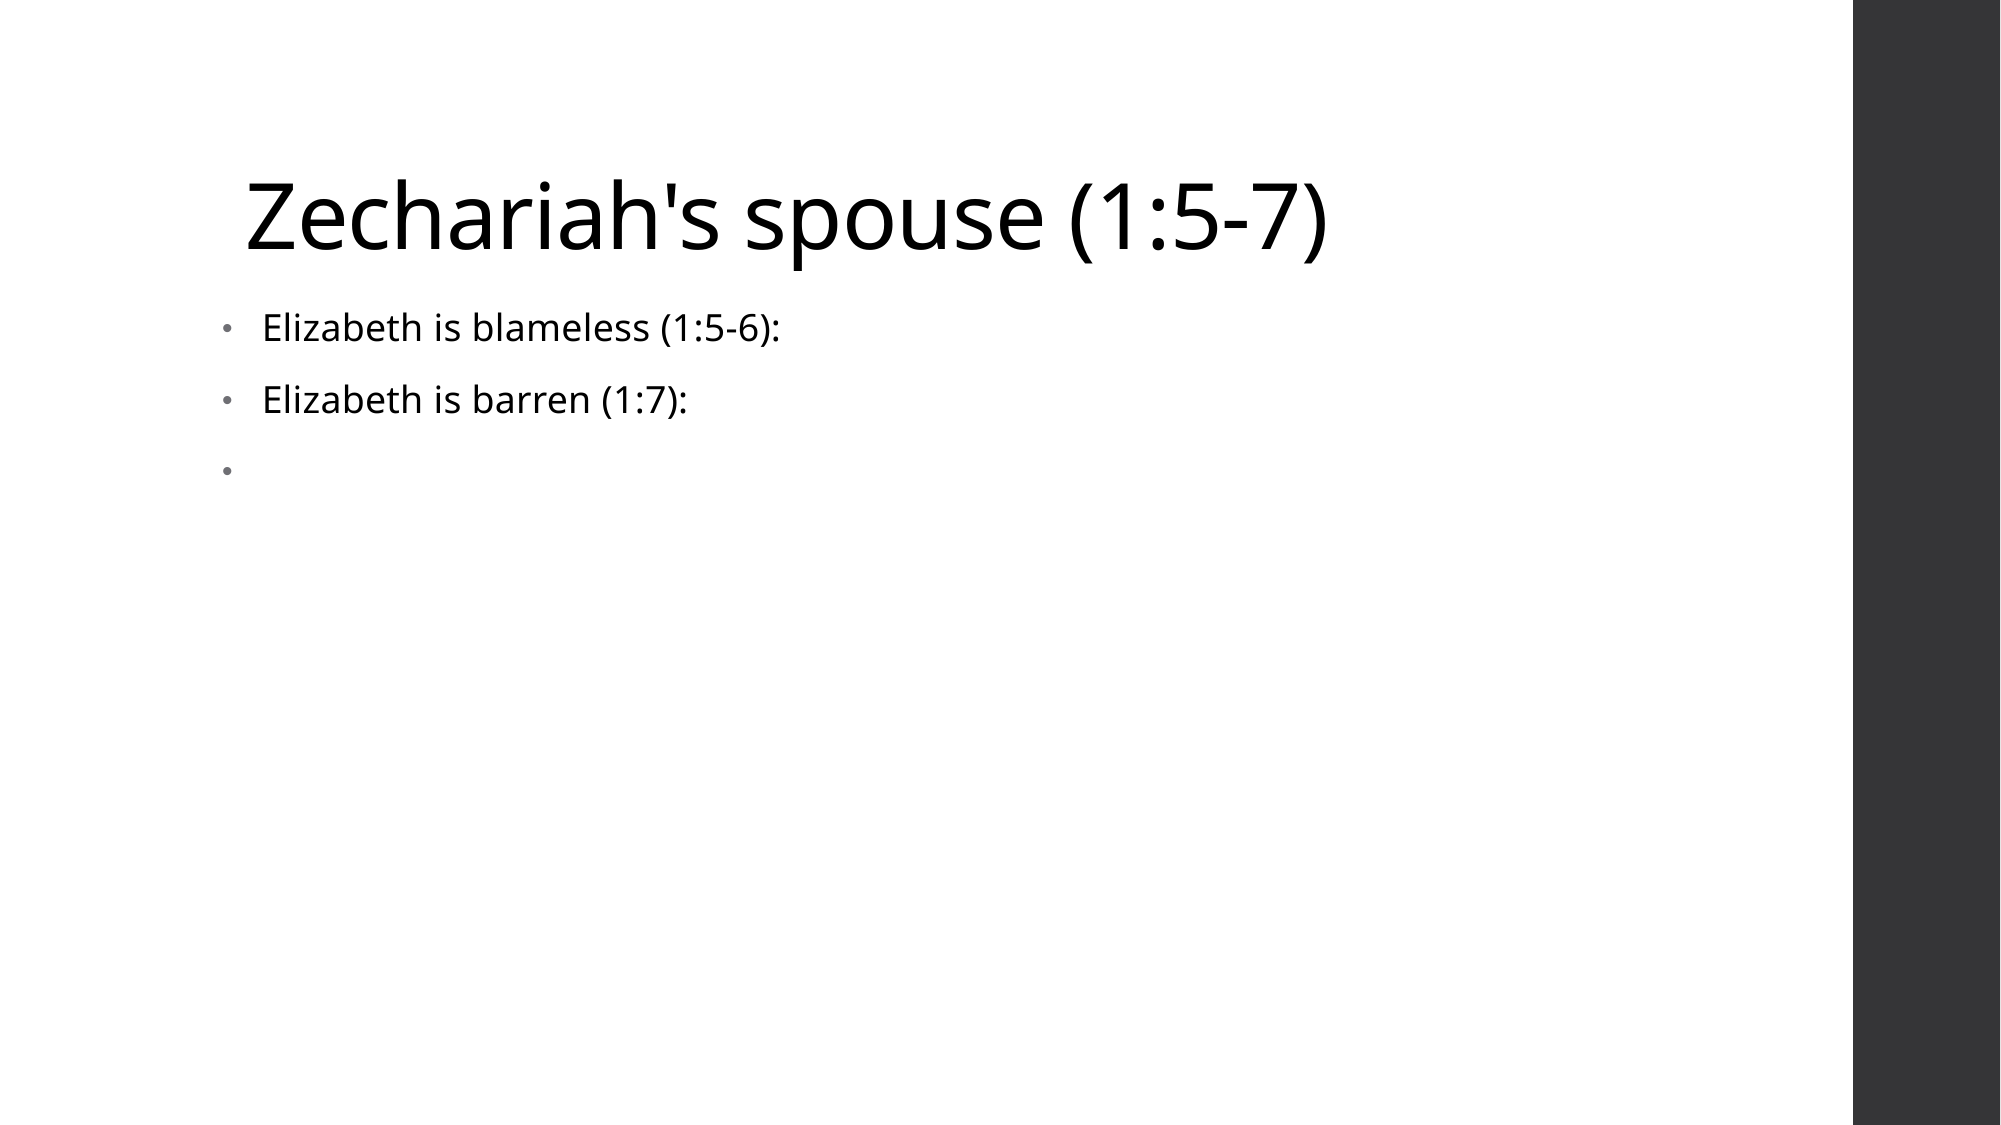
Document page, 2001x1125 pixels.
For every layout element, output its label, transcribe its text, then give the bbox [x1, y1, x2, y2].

list Elizabeth is blameless (1:5-6): Elizabeth is barren (1:7): [206, 299, 1617, 1014]
title Zechariah's spouse (1:5-7) [206, 60, 1797, 278]
